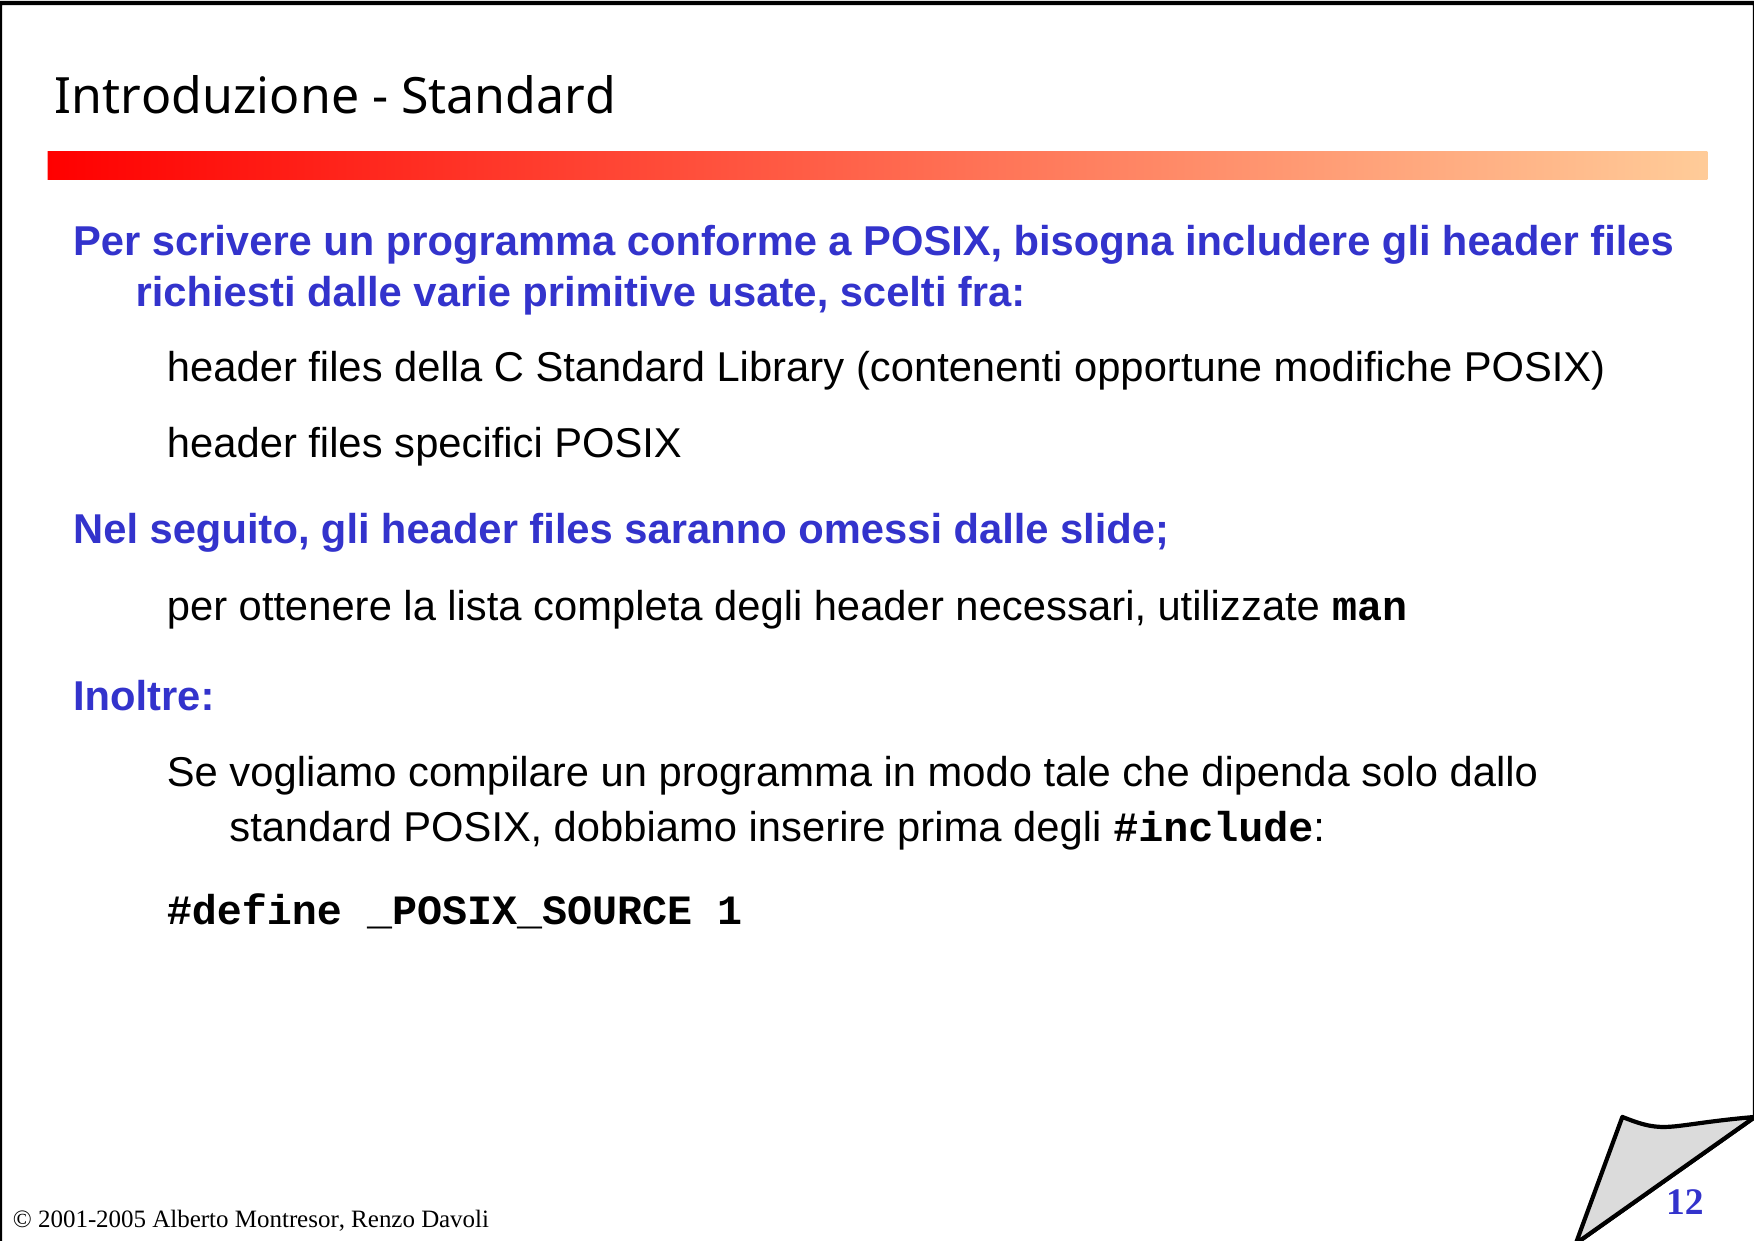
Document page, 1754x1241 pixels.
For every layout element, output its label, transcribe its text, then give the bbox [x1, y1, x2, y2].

list Per scrivere un programma conforme a POSIX, bisogna includere gli header files richiesti dalle varie primitive usate, scelti fra: header files della C Standard Library (contenenti opportune modifiche POSIX) header files specifici POSIX Nel seguito, gli header files saranno omessi dalle slide; per ottenere la lista completa degli header necessari, utilizzate man Inoltre: Se vogliamo compilare un programma in modo tale che dipenda solo dallo standard POSIX, dobbiamo inserire prima degli #include: #define _POSIX_SOURCE 1 [58, 206, 1696, 1200]
title Introduzione - Standard [40, 49, 1714, 144]
